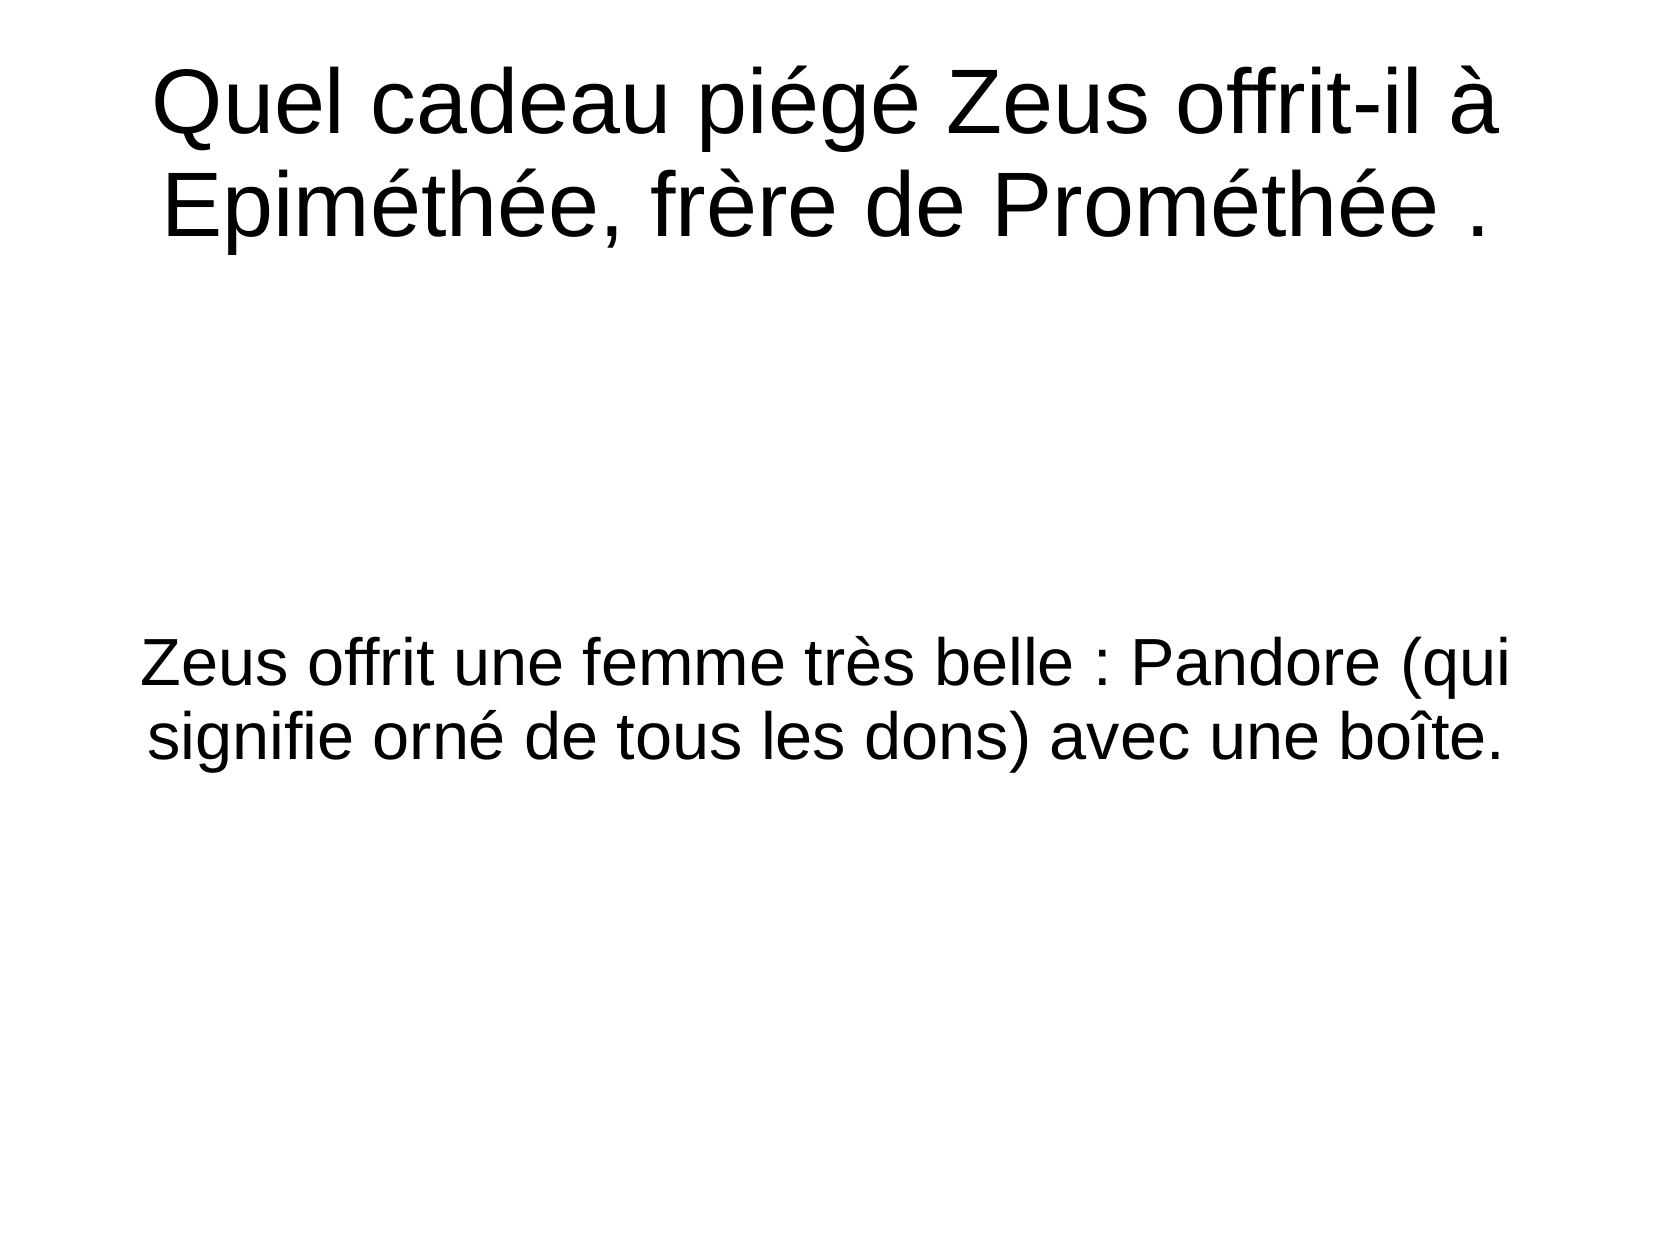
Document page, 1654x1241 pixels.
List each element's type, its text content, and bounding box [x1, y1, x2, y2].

title Quel cadeau piégé Zeus offrit-il à Epiméthée, frère de Prométhée . [82, 50, 1571, 256]
subtitle Zeus offrit une femme très belle : Pandore (qui signifie orné de tous les dons) avec une boîte. [82, 297, 1571, 1102]
